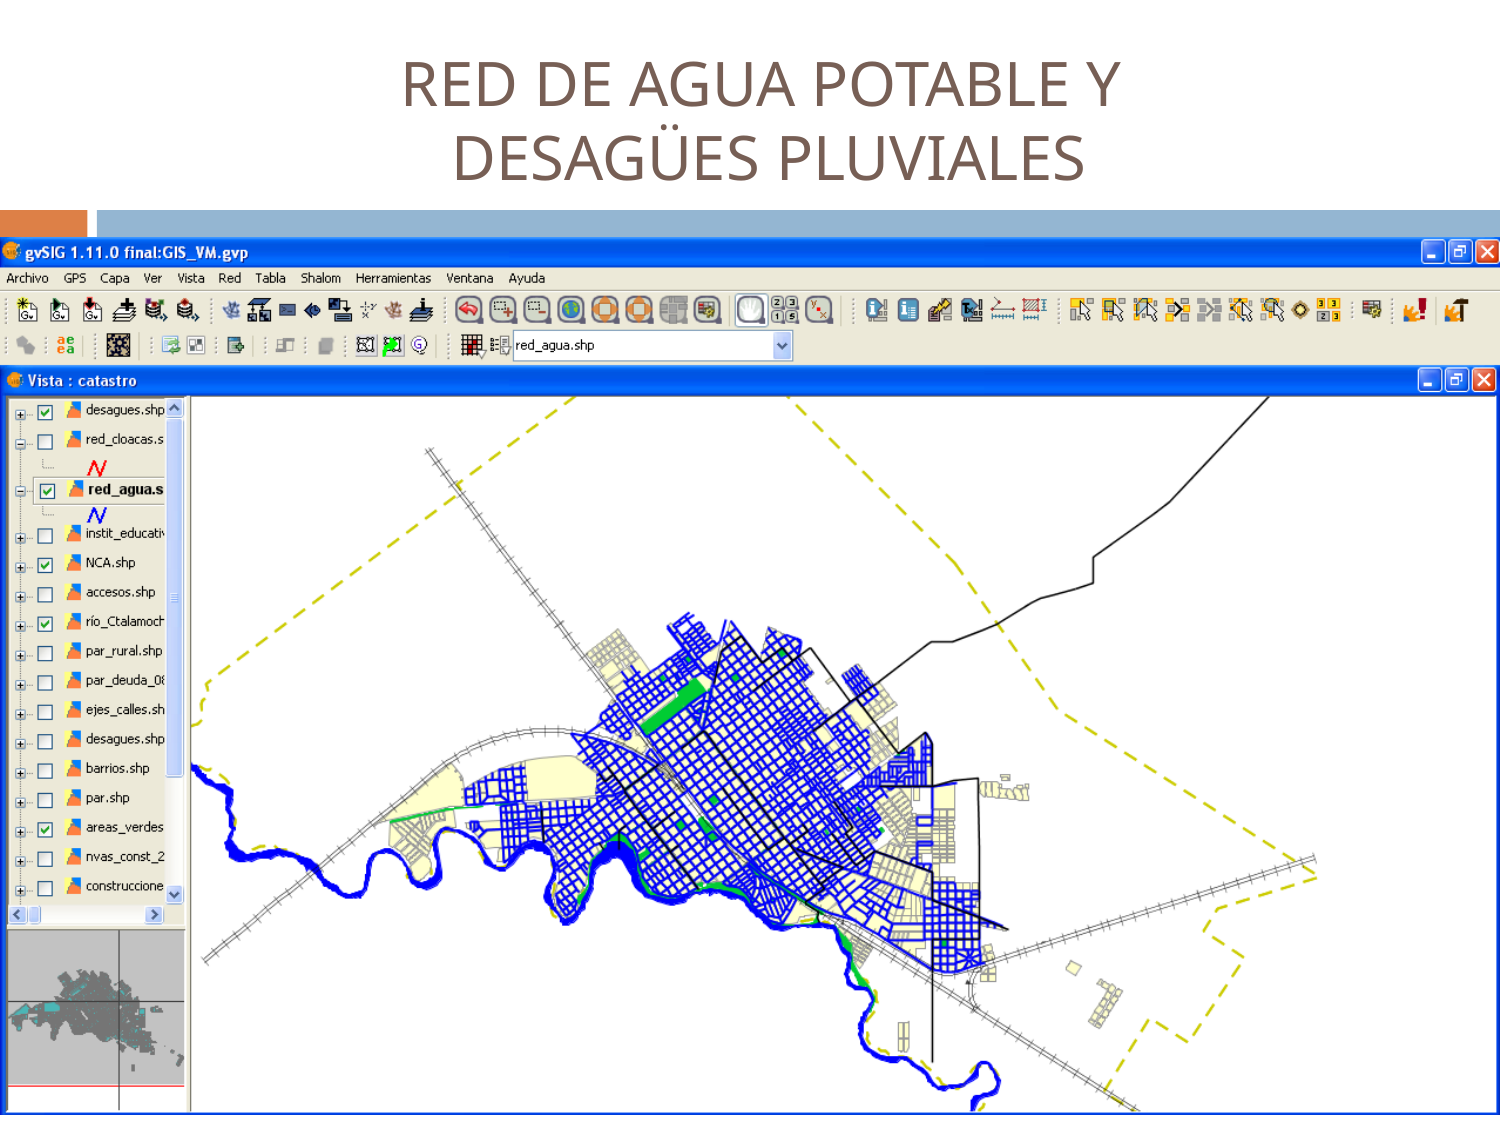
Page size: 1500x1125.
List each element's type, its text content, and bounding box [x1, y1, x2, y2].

picture [0, 237, 1500, 1115]
title RED DE AGUA POTABLE Y DESAGÜES PLUVIALES [100, 37, 1438, 200]
